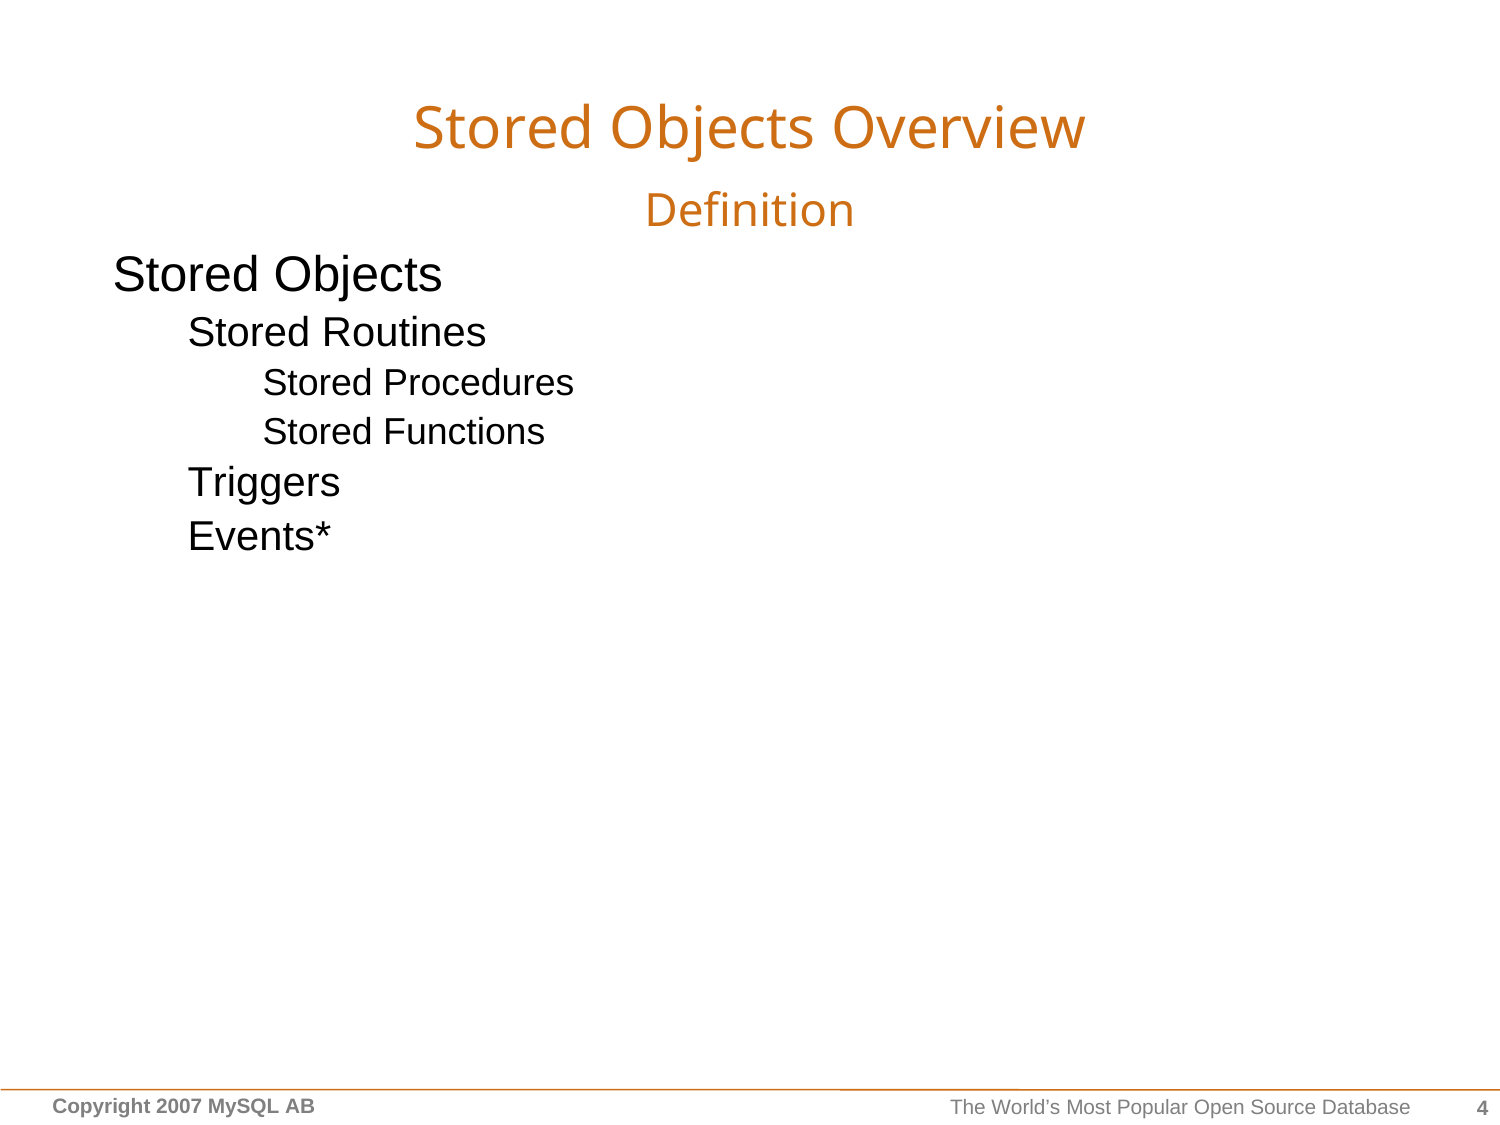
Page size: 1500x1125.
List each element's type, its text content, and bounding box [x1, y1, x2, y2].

list Stored Objects Stored Routines Stored Procedures Stored Functions Triggers Events* [112, 249, 1388, 1098]
title Stored Objects Overview Definition [0, 77, 1500, 236]
